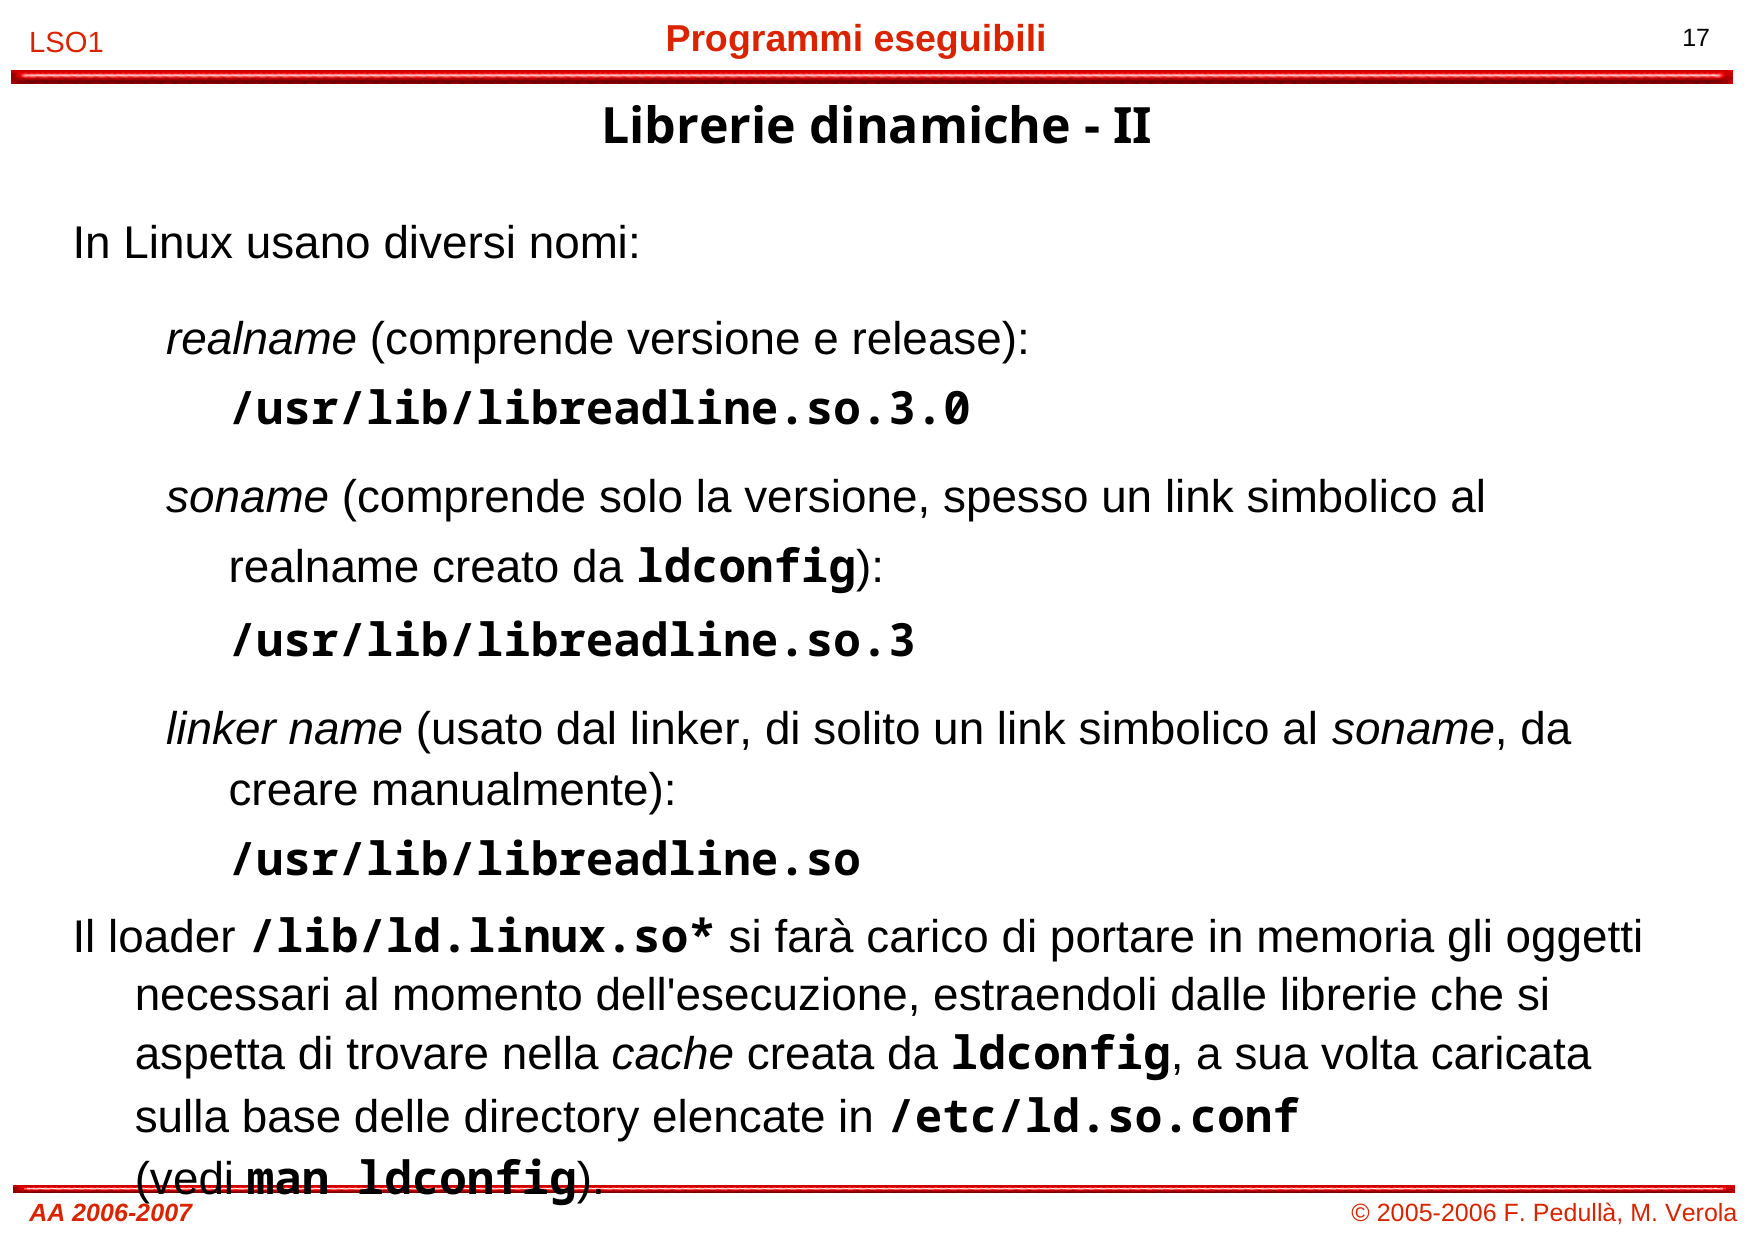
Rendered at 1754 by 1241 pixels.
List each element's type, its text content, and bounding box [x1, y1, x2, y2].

title Librerie dinamiche - II [389, 78, 1364, 174]
picture [393, 1185, 403, 1189]
list In Linux usano diversi nomi: realname (comprende versione e release): /usr/lib/libreadline.so.3.0 soname (comprende solo la versione, spesso un link simbolico al realname creato da ldconfig): /usr/lib/libreadline.so.3 linker name (usato dal linker, di solito un link simbolico al soname, da creare manualmente): /usr/lib/libreadline.so Il loader /lib/ld.linux.so* si farà carico di portare in memoria gli oggetti necessari al momento dell'esecuzione, estraendoli dalle librerie che si aspetta di trovare nella cache creata da ldconfig, a sua volta caricata sulla base delle directory elencate in /etc/ld.so.conf (vedi man ldconfig). [55, 205, 1661, 1140]
picture [141, 1185, 157, 1193]
picture [13, 1185, 138, 1193]
picture [326, 1185, 367, 1193]
picture [475, 1185, 485, 1193]
picture [574, 1185, 584, 1193]
picture [179, 1185, 203, 1193]
picture [539, 1185, 555, 1193]
picture [310, 1185, 320, 1193]
picture [204, 1185, 216, 1191]
picture [299, 1185, 304, 1193]
picture [163, 1185, 179, 1193]
picture [491, 1185, 504, 1193]
picture [230, 1185, 247, 1193]
picture [587, 1185, 1735, 1193]
picture [409, 1185, 419, 1193]
picture [422, 1185, 446, 1193]
picture [510, 1185, 532, 1193]
picture [220, 1185, 226, 1193]
picture [374, 1185, 390, 1193]
picture [11, 70, 1733, 84]
picture [460, 1185, 469, 1193]
picture [272, 1185, 278, 1193]
